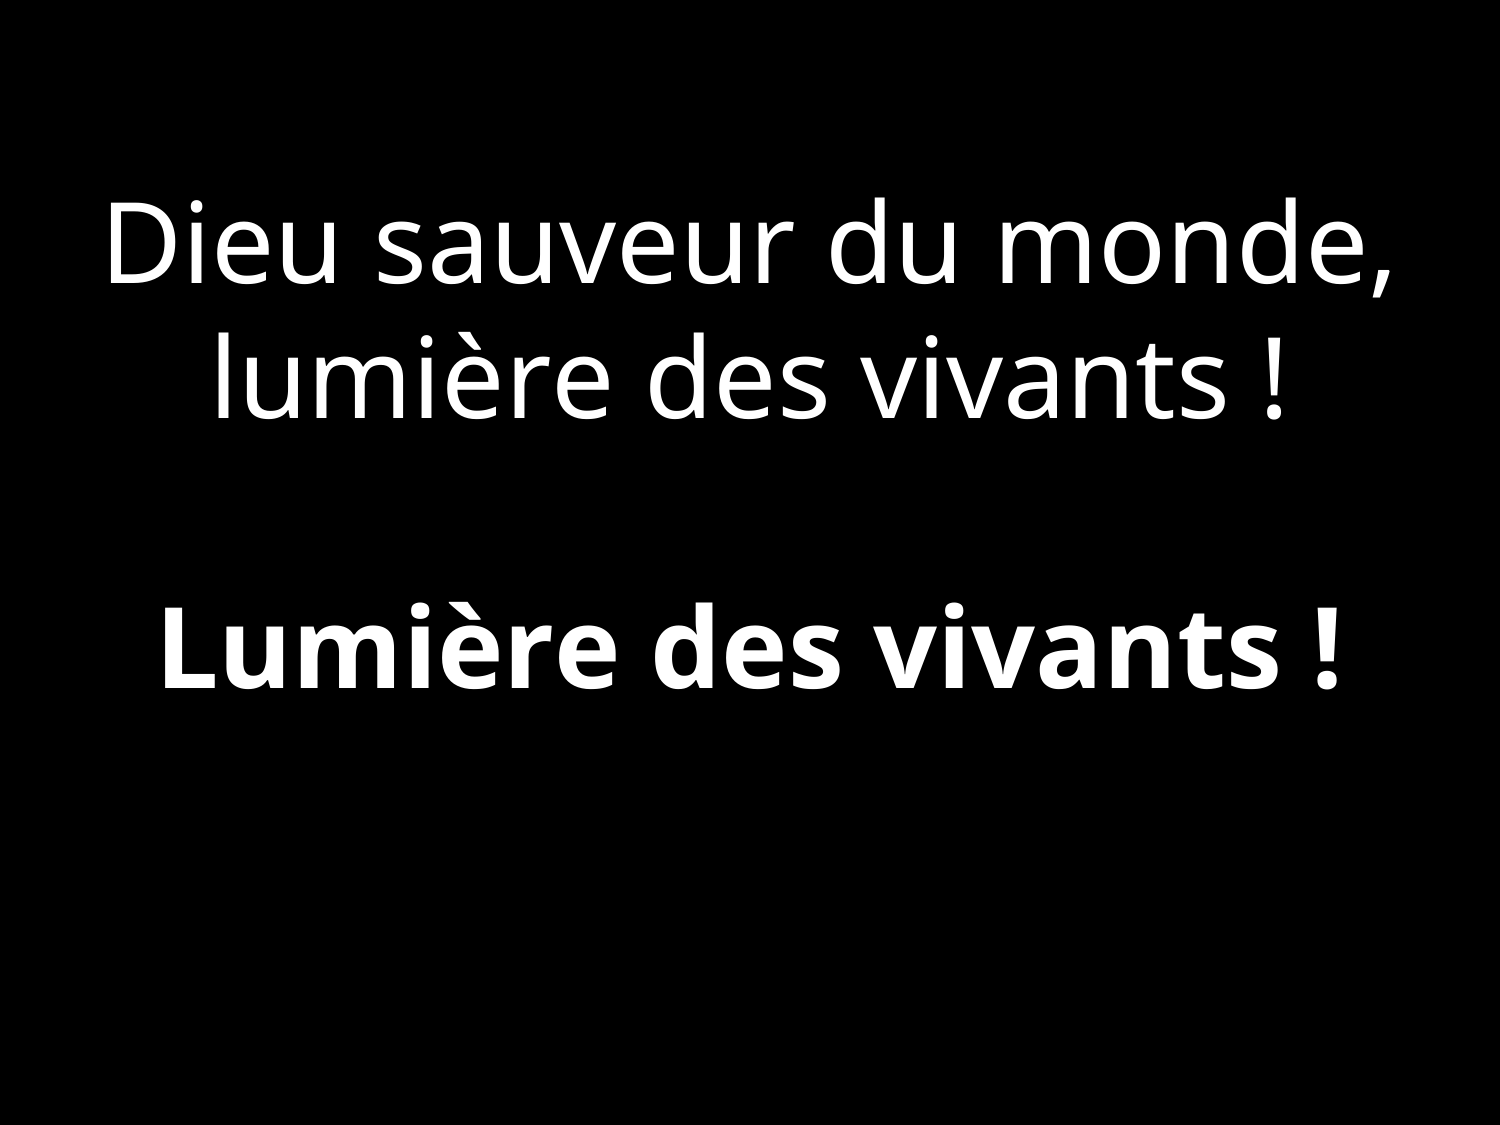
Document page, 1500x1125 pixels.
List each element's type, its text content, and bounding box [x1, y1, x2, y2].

text_box Dieu sauveur du monde, lumière des vivants ! Lumière des vivants ! [0, 66, 1500, 591]
